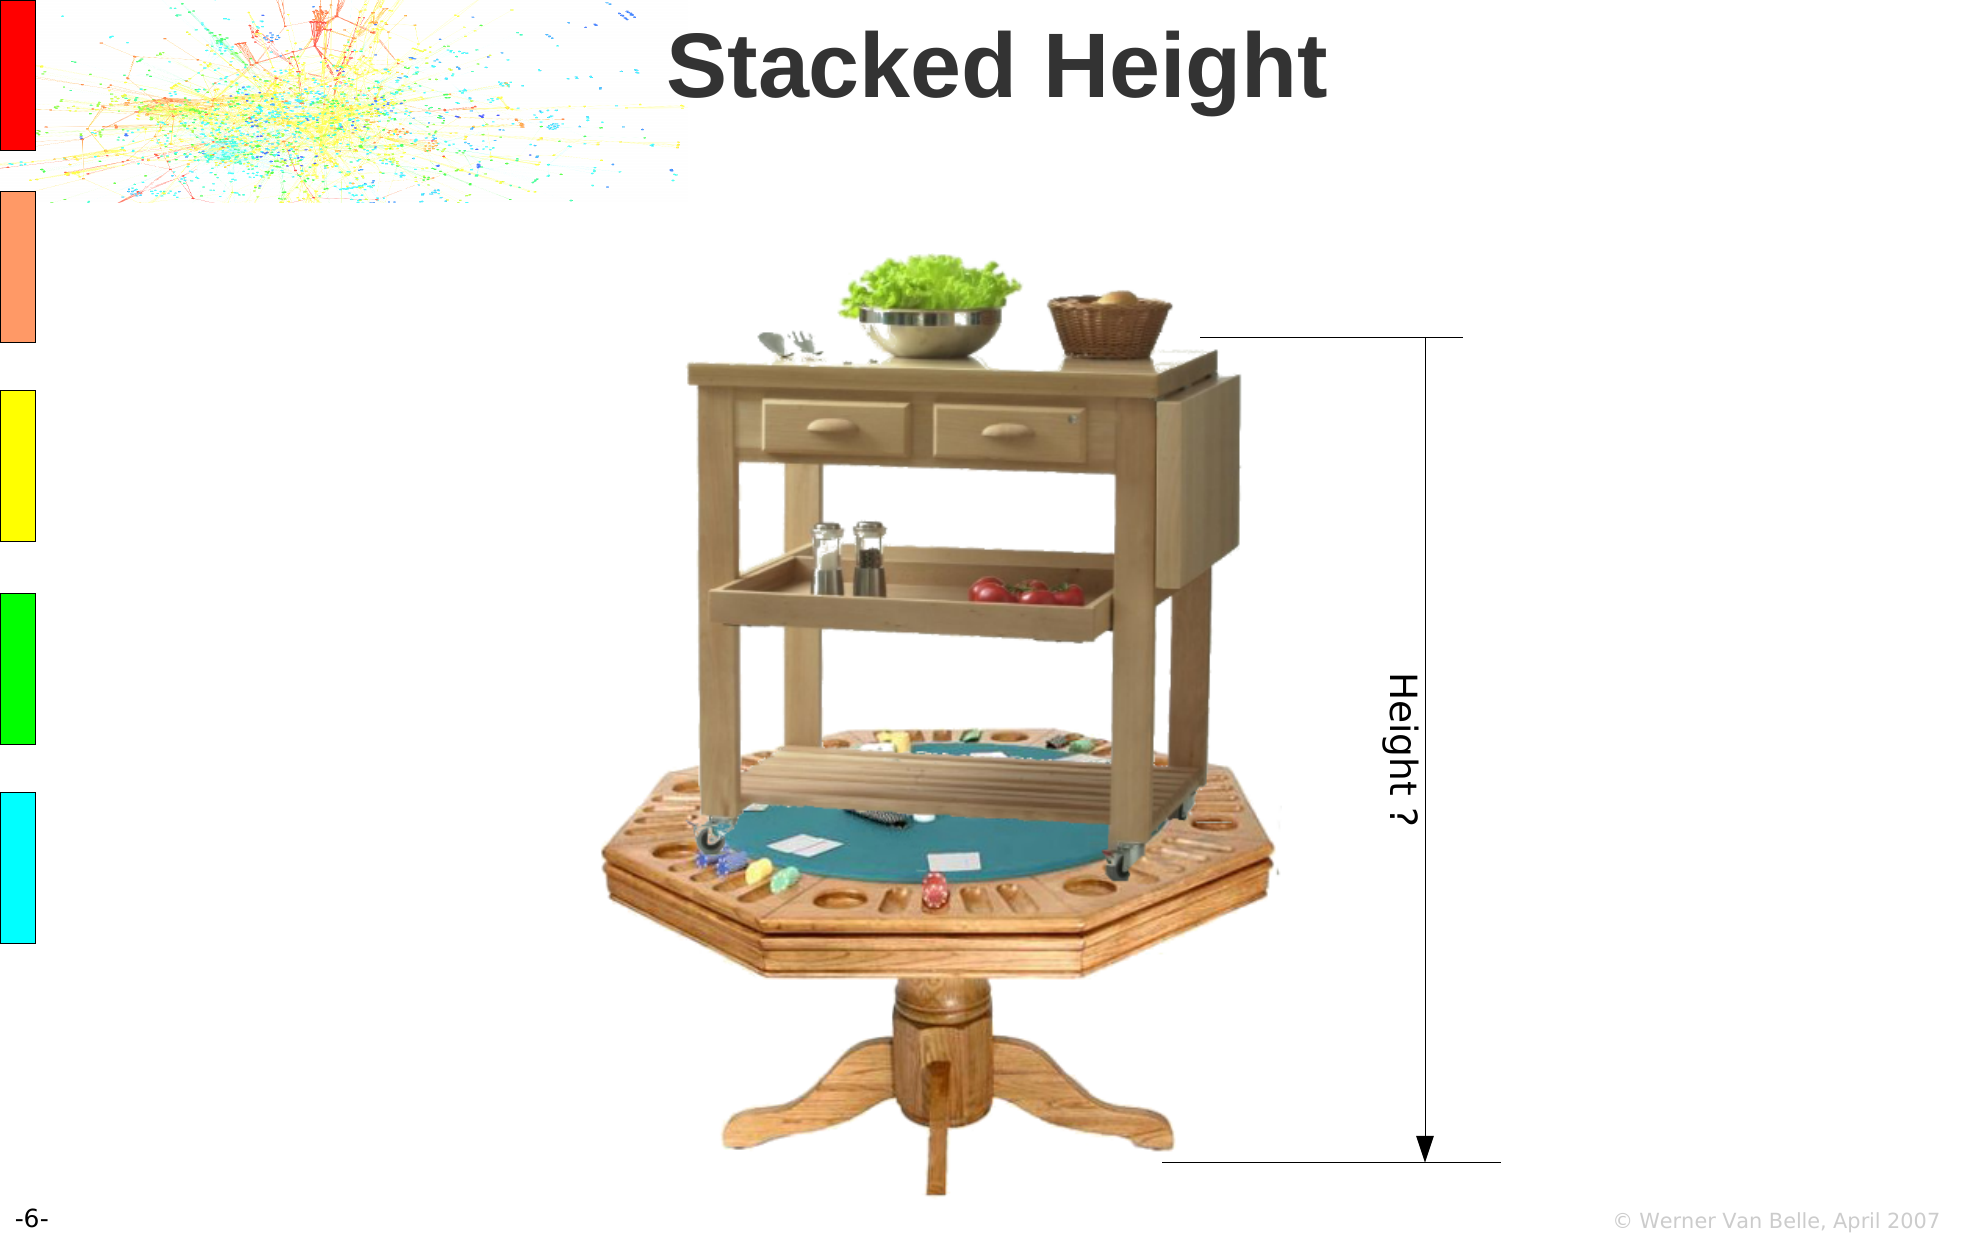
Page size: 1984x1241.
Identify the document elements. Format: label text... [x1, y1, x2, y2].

title Stacked Height [150, 0, 1845, 133]
picture [600, 253, 1282, 1201]
